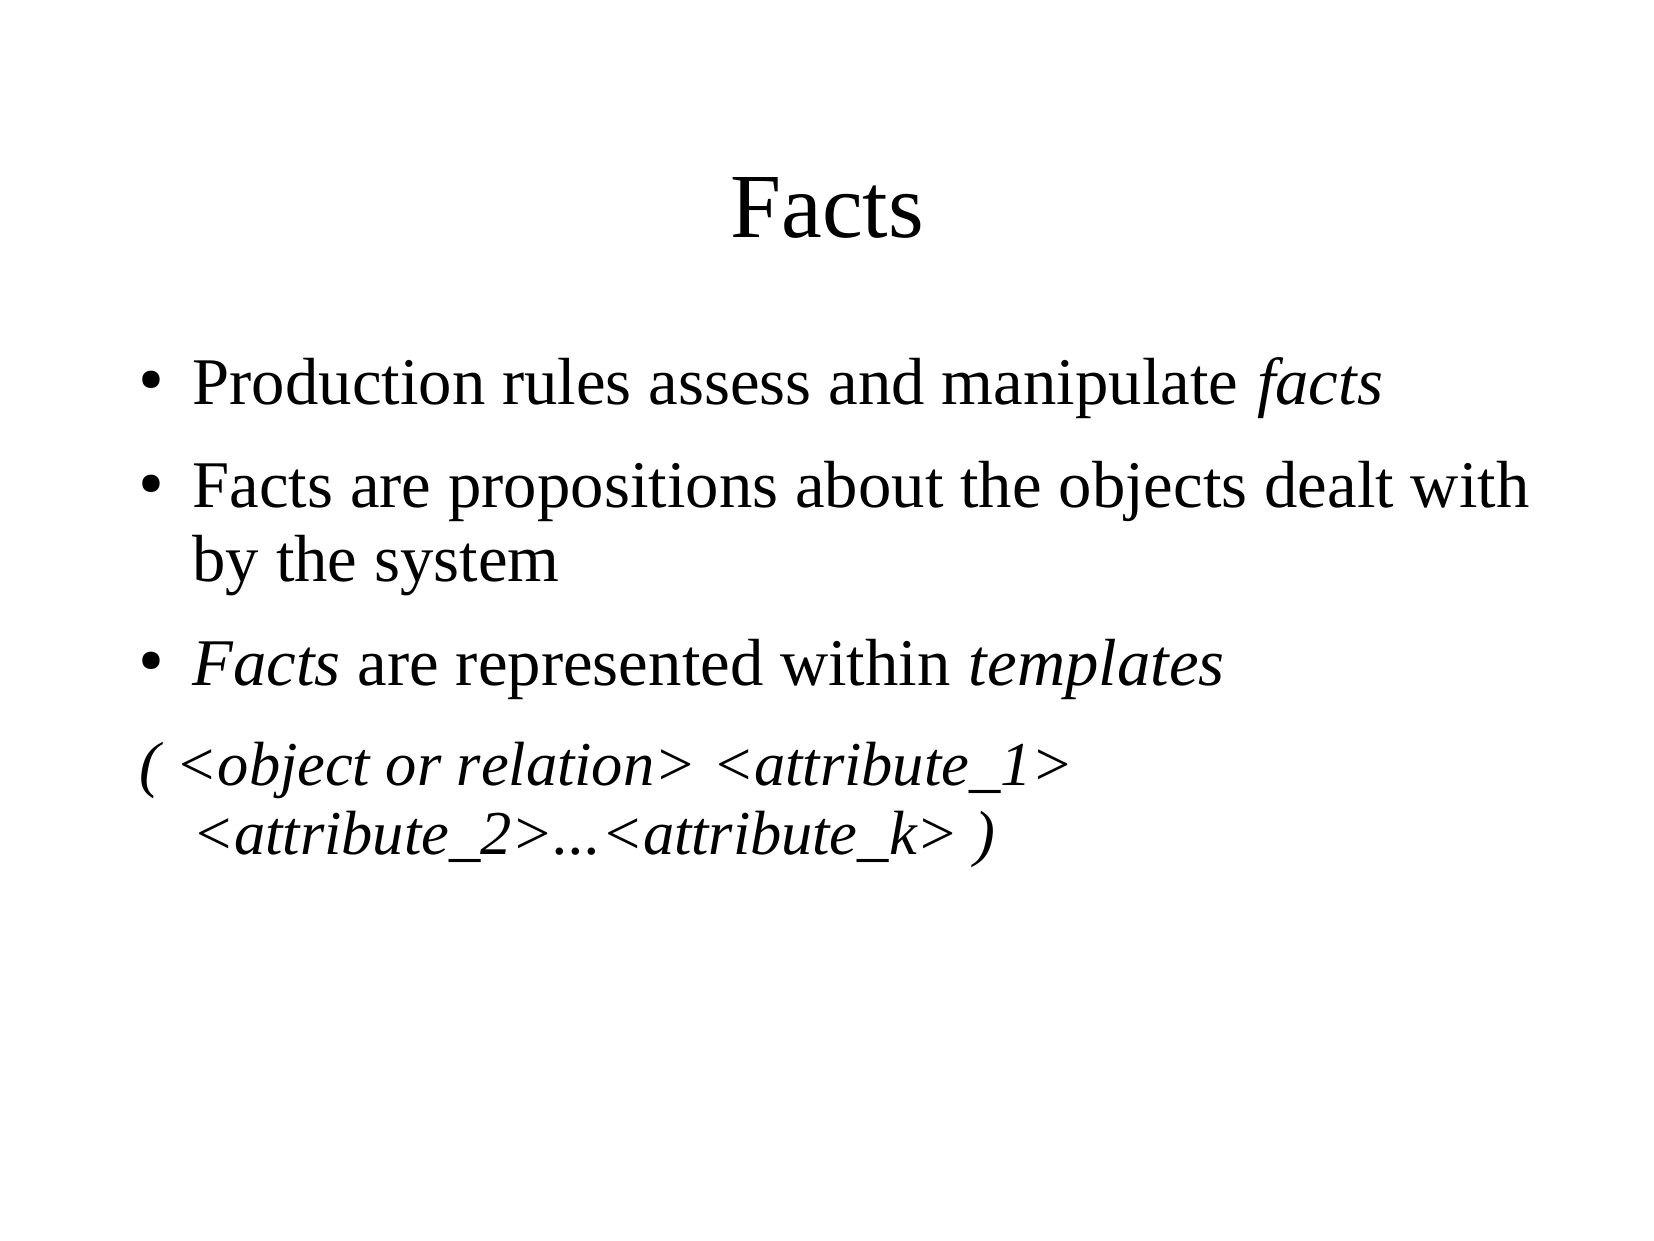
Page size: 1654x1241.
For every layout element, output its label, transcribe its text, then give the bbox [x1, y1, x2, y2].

title Facts [121, 102, 1534, 311]
list Production rules assess and manipulate facts Facts are propositions about the objects dealt with by the system Facts are represented within templates ( <object or relation> <attribute_1> <attribute_2>...<attribute_k> ) [121, 344, 1534, 1127]
